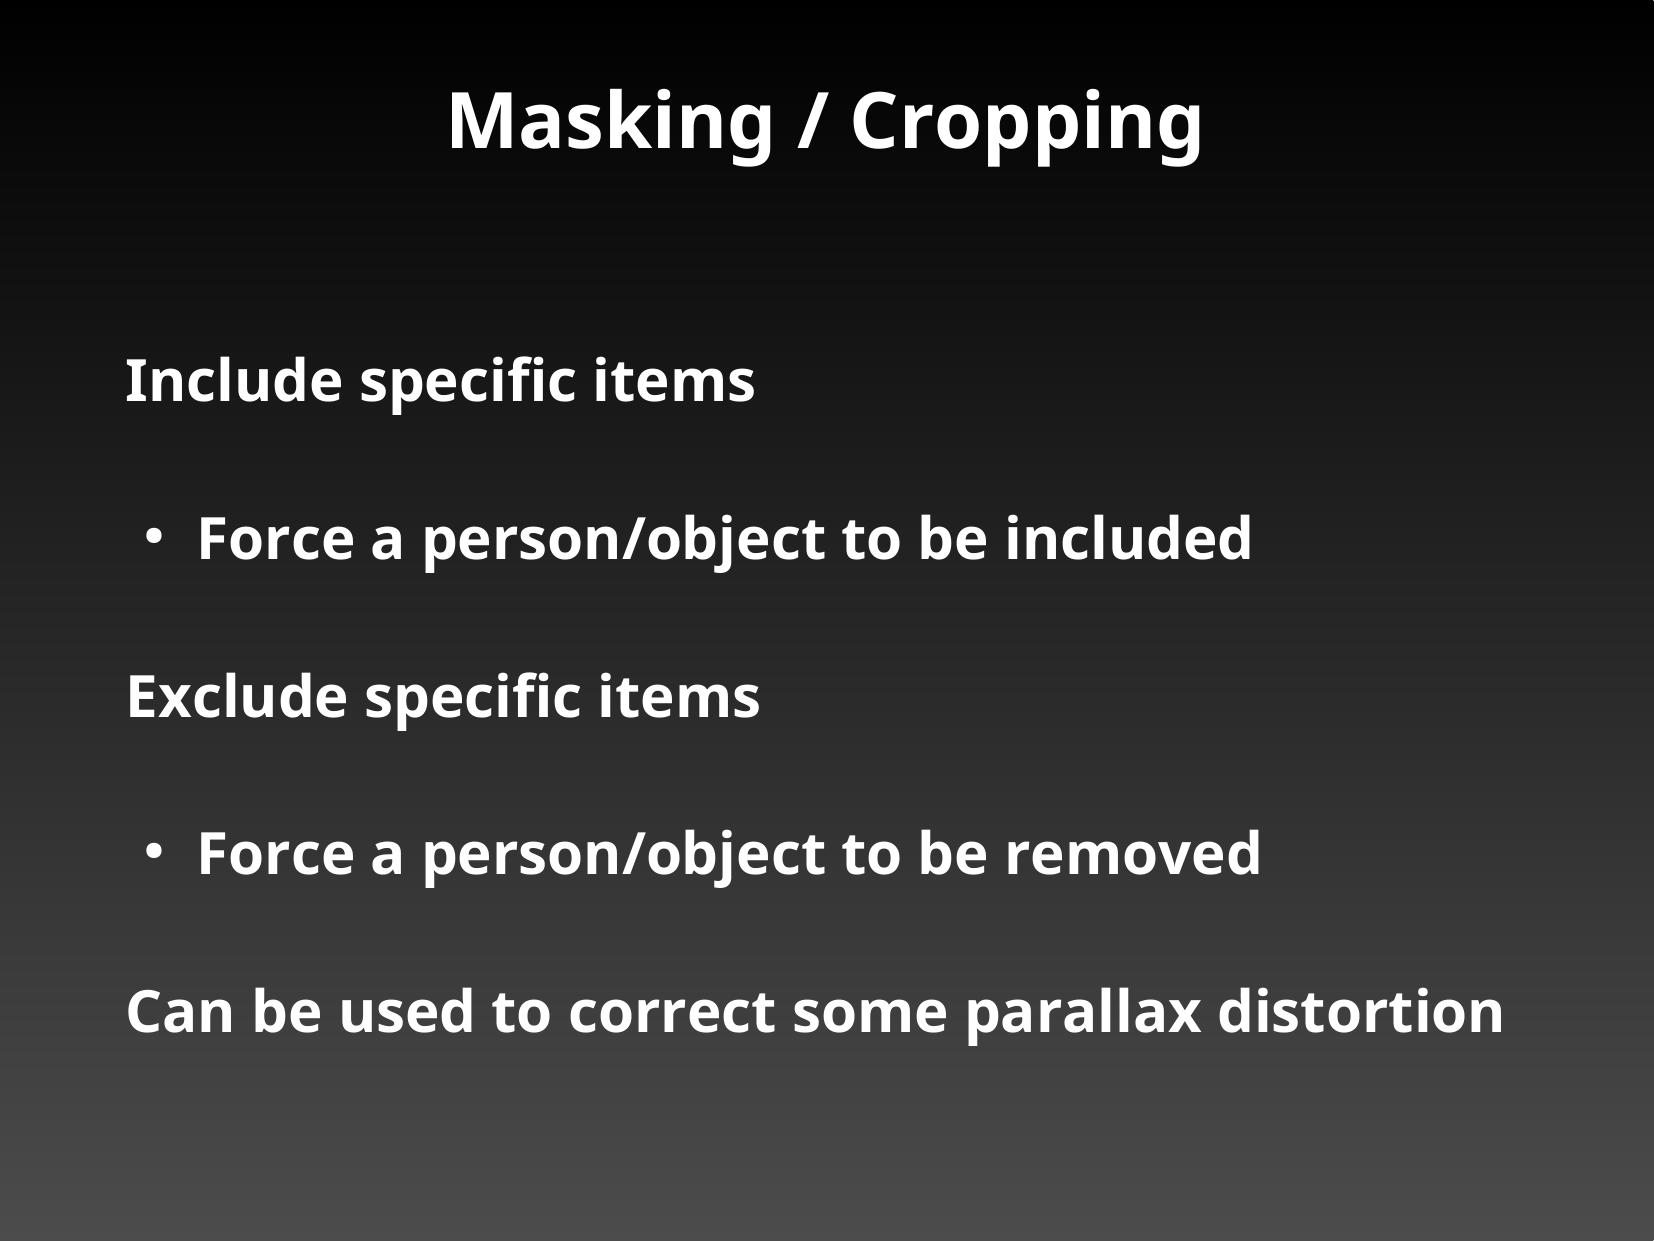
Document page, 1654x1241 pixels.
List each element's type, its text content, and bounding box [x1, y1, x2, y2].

title Masking / Cropping [120, 60, 1533, 177]
list Include specific items Force a person/object to be included Exclude specific items Force a person/object to be removed Can be used to correct some parallax distortion [125, 339, 1538, 1050]
